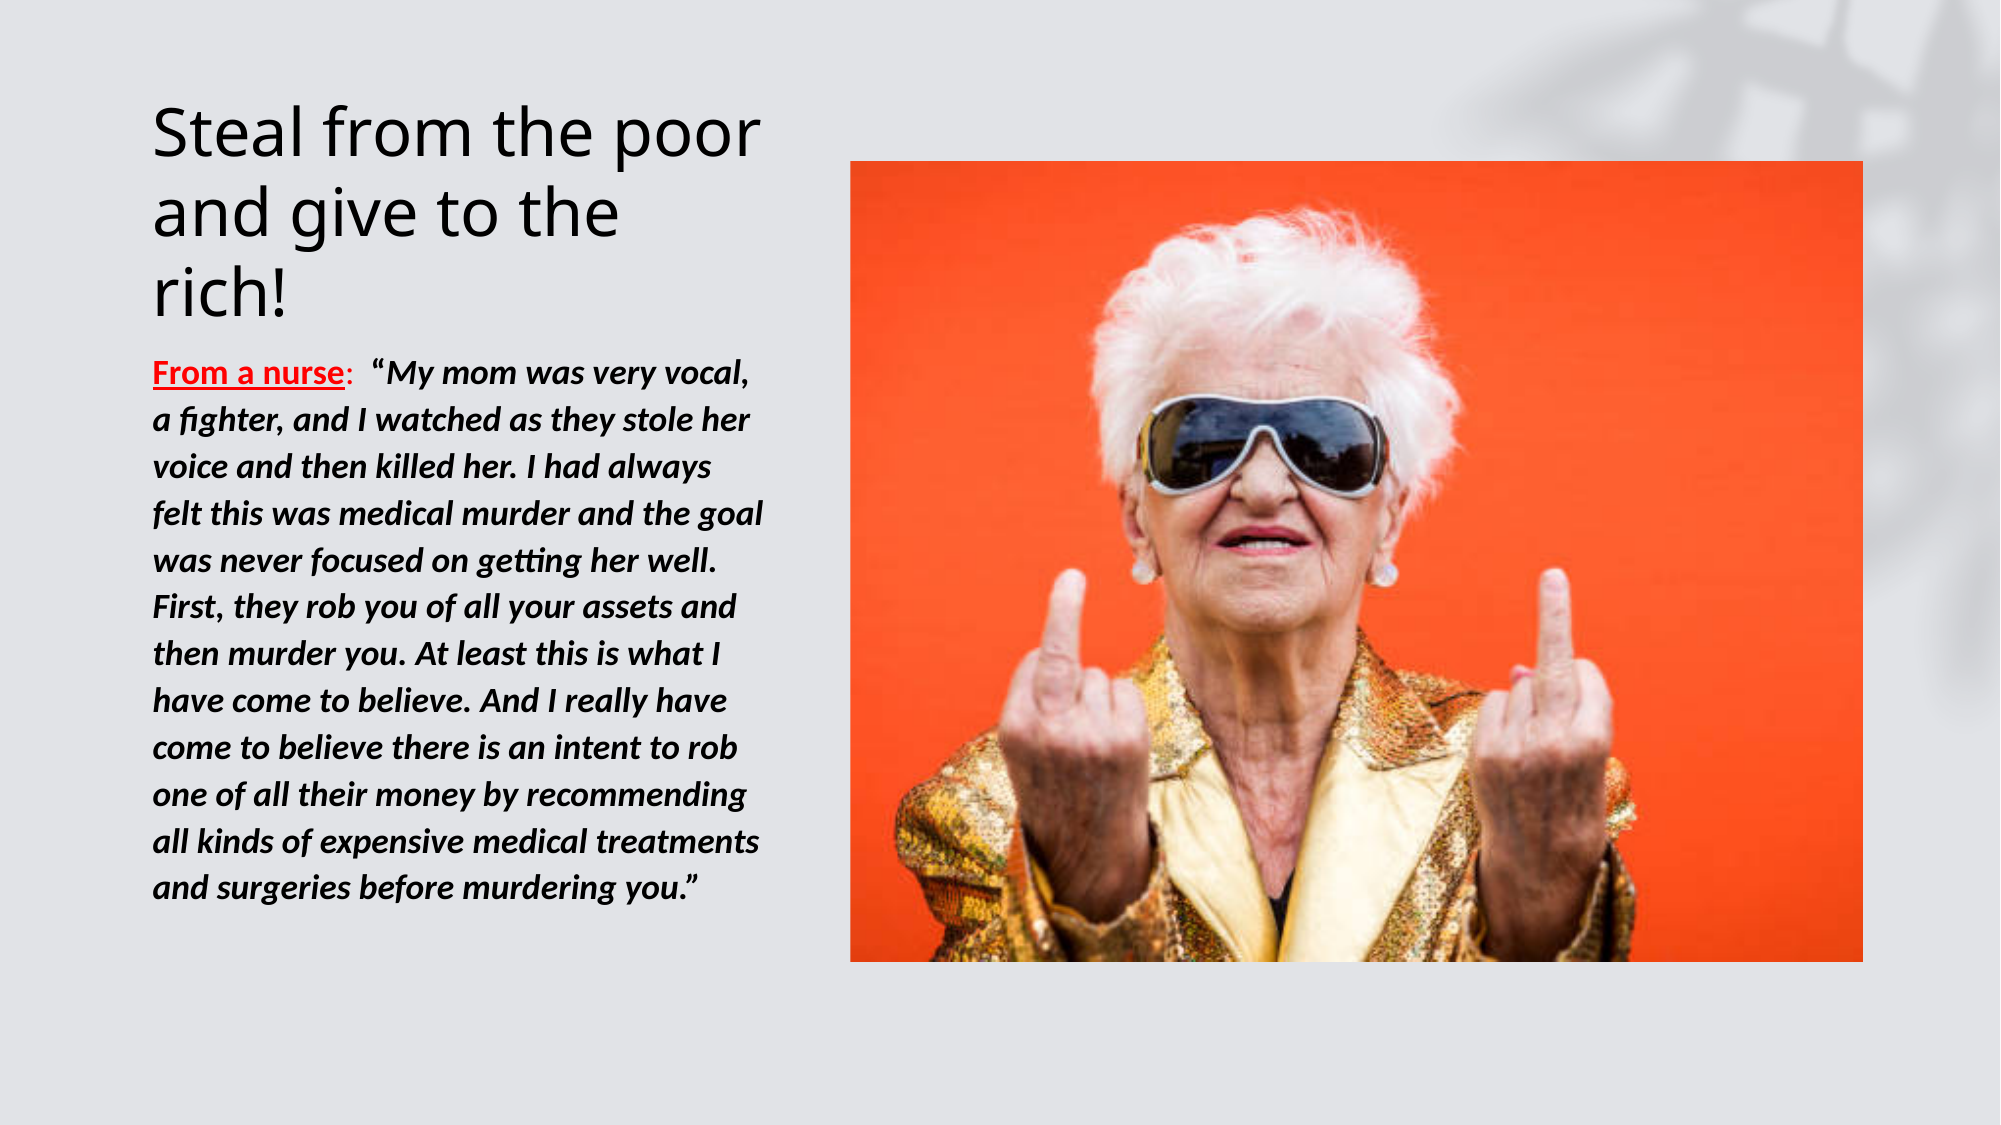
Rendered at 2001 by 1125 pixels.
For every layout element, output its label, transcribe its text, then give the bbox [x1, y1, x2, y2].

title Steal from the poor and give to the rich! [137, 75, 783, 337]
picture [850, 161, 1863, 962]
list From a nurse: “My mom was very vocal, a fighter, and I watched as they stole her voice and then killed her. I had always felt this was medical murder and the goal was never focused on getting her well. First, they rob you of all your assets and then murder you. At least this is what I have come to believe. And I really have come to believe there is an intent to rob one of all their money by recommending all kinds of expensive medical treatments and surgeries before murdering you.” [137, 337, 783, 963]
